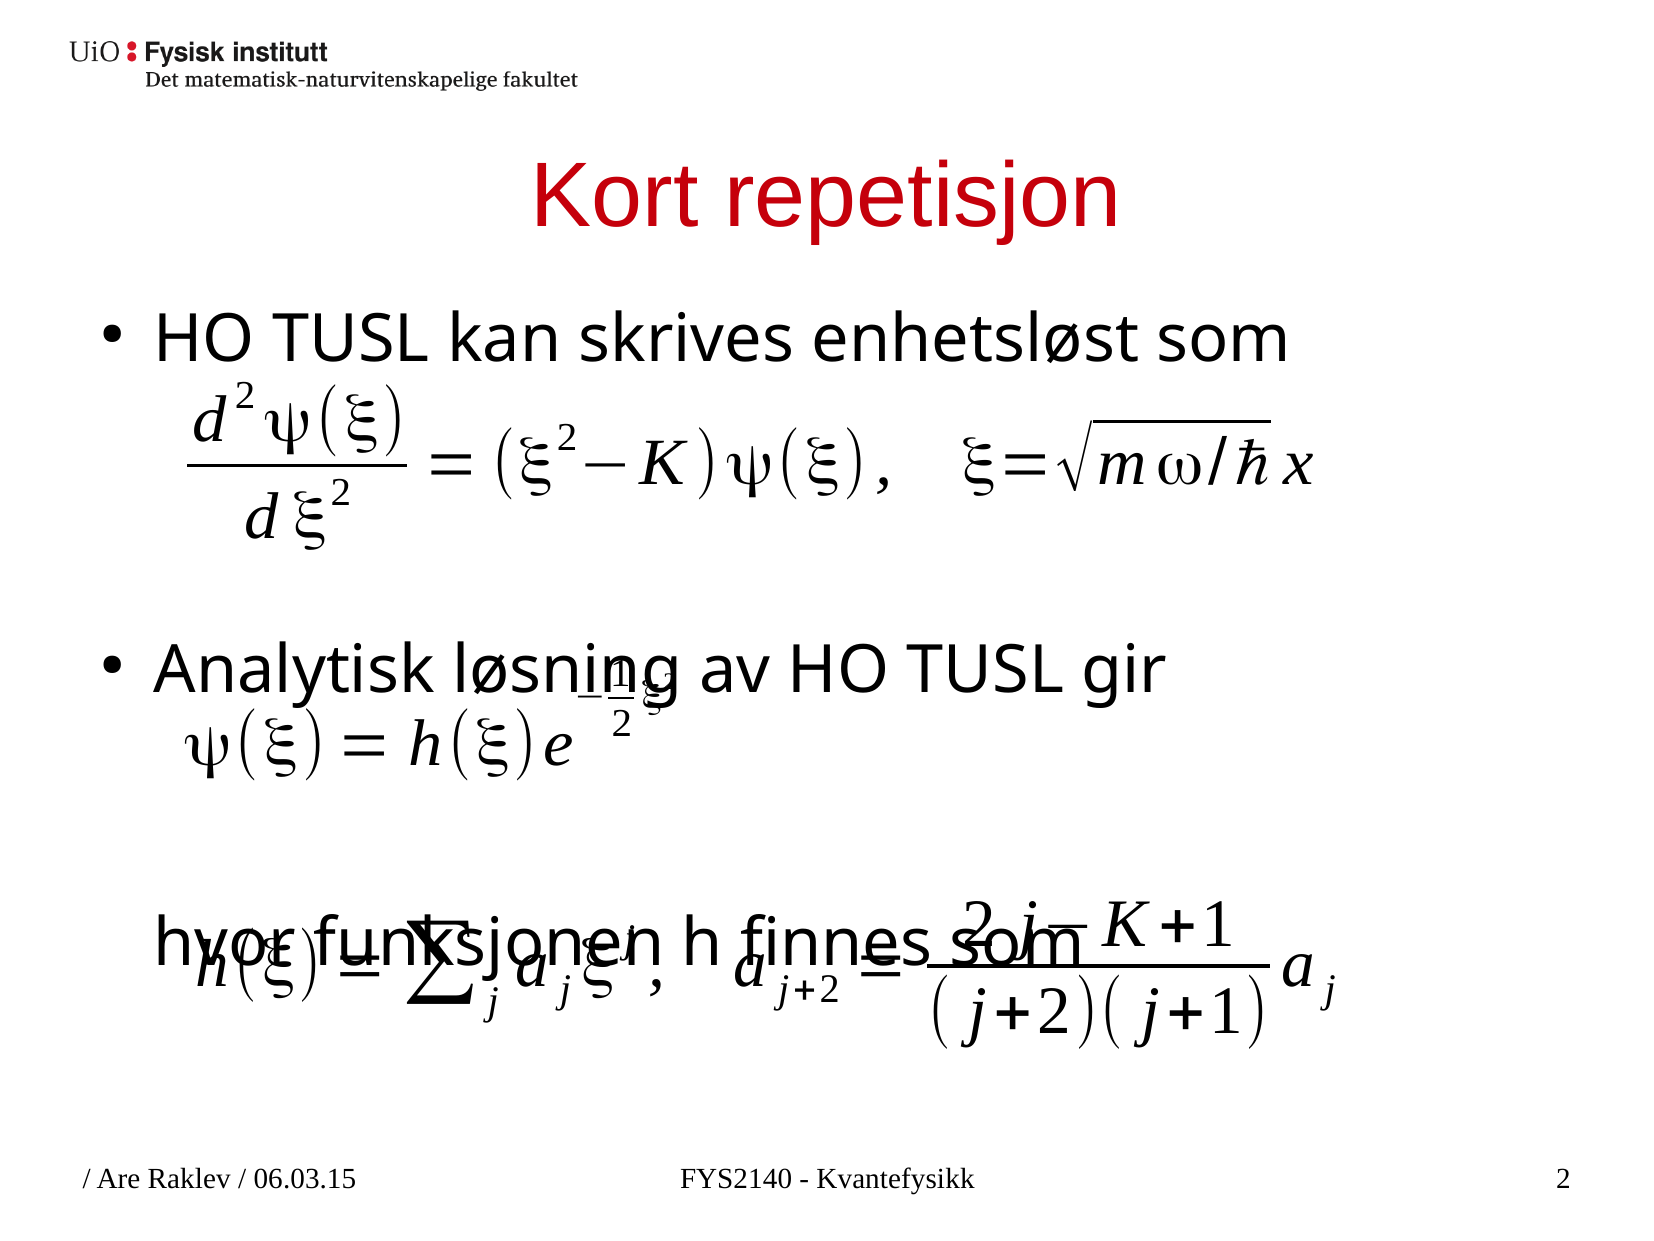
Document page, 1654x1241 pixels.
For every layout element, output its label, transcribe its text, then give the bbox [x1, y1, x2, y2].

chart [187, 886, 1345, 1053]
chart [743, 647, 756, 722]
title Kort repetisjon [82, 90, 1571, 290]
picture [68, 37, 581, 93]
chart [177, 372, 1323, 554]
list HO TUSL kan skrives enhetsløst som Analytisk løsning av HO TUSL gir hvor funksjonen h finnes som [82, 290, 1613, 1094]
chart [175, 651, 682, 784]
